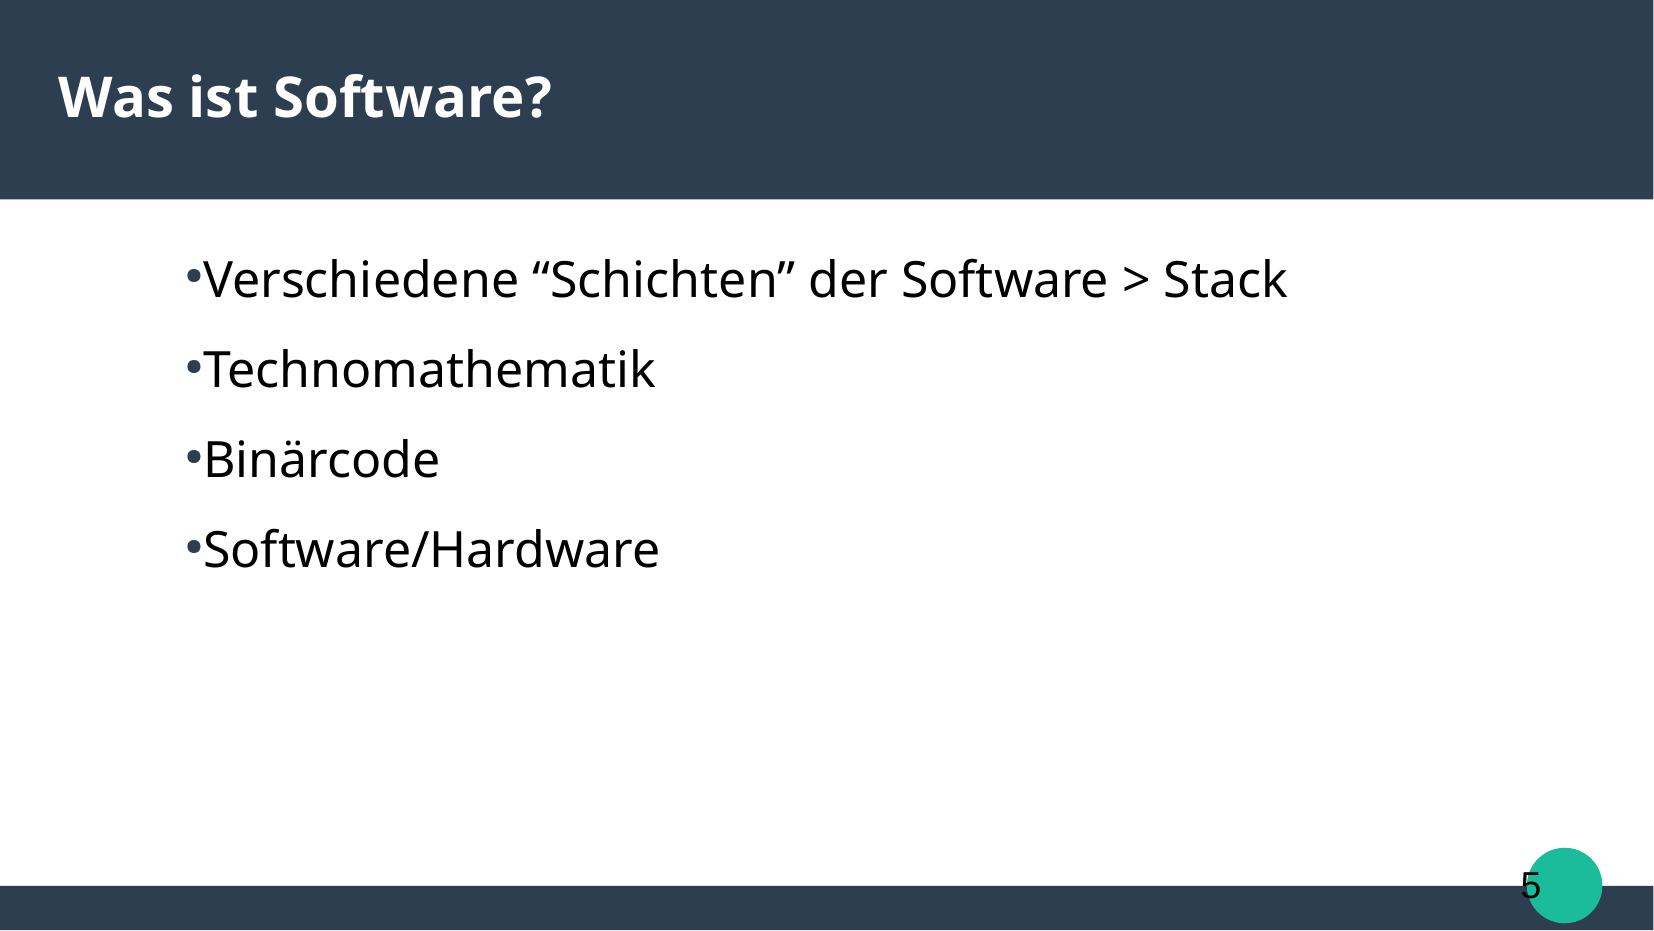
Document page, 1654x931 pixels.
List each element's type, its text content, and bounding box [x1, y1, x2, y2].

list Verschiedene “Schichten” der Software > Stack Technomathematik Binärcode Software/Hardware [59, 243, 1595, 864]
title Was ist Software? [59, 37, 1595, 155]
